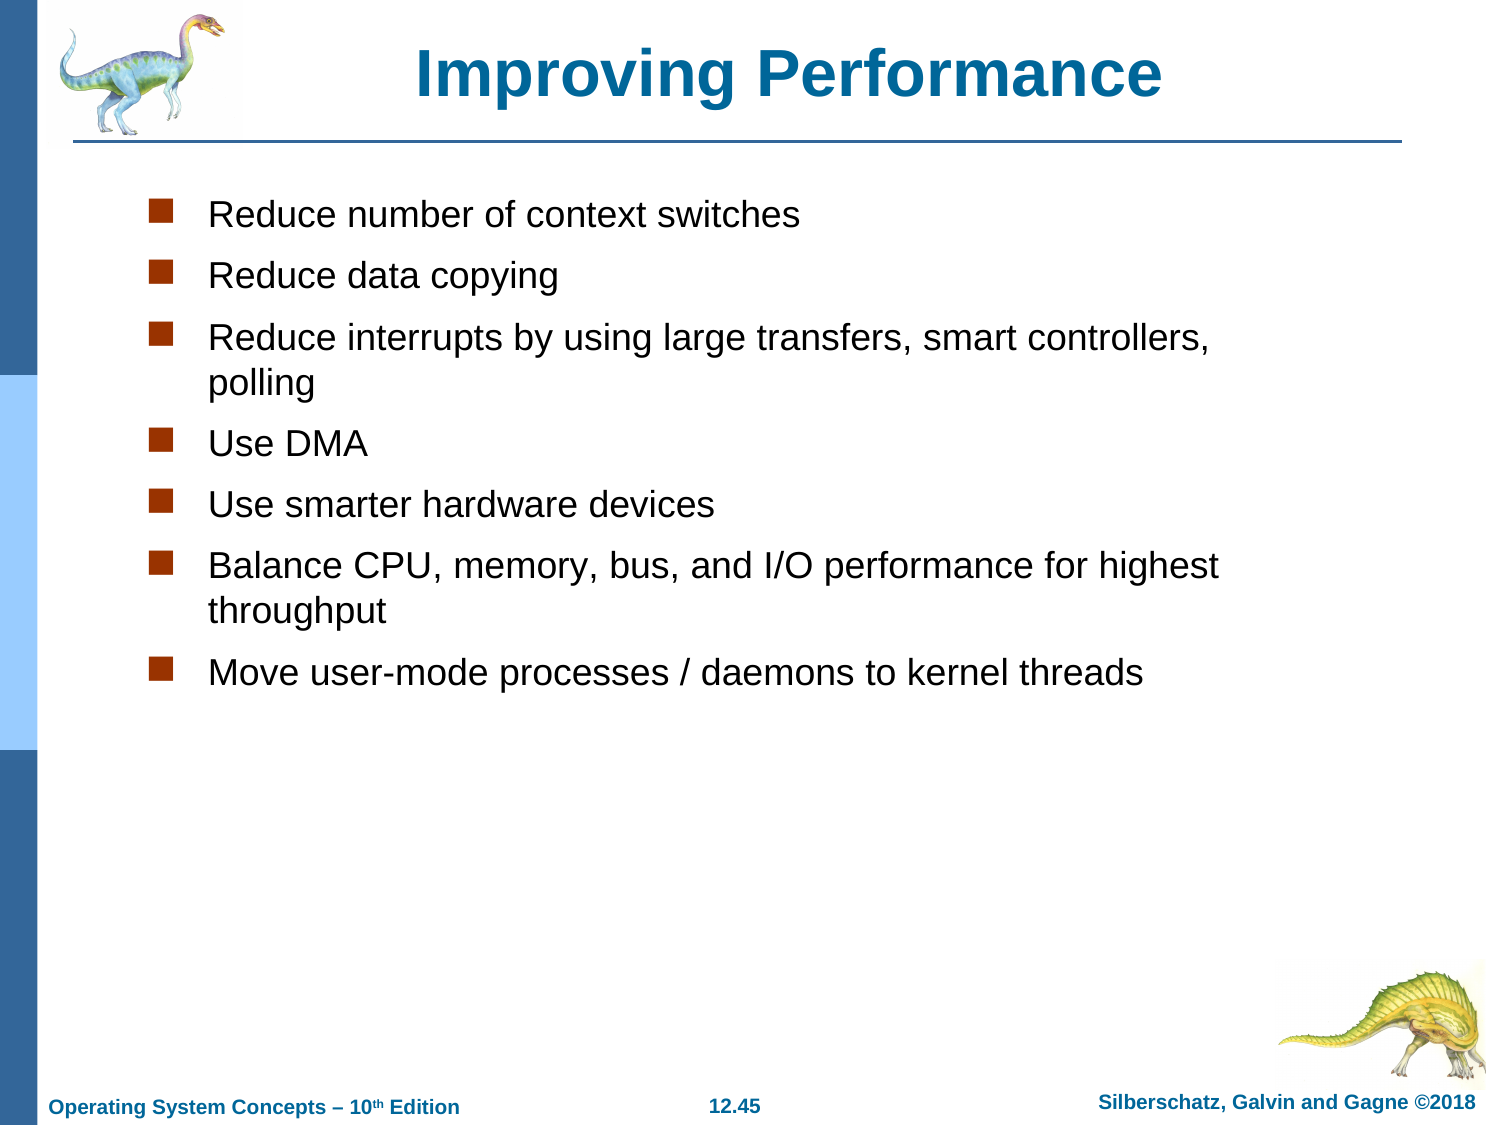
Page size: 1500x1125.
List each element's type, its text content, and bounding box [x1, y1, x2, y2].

list Reduce number of context switches Reduce data copying Reduce interrupts by using large transfers, smart controllers, polling Use DMA Use smarter hardware devices Balance CPU, memory, bus, and I/O performance for highest throughput Move user-mode processes / daemons to kernel threads [136, 182, 1297, 926]
picture [1415, 1094, 1423, 1099]
picture [1275, 959, 1486, 1090]
picture [46, 0, 243, 149]
title Improving Performance [154, 23, 1426, 118]
